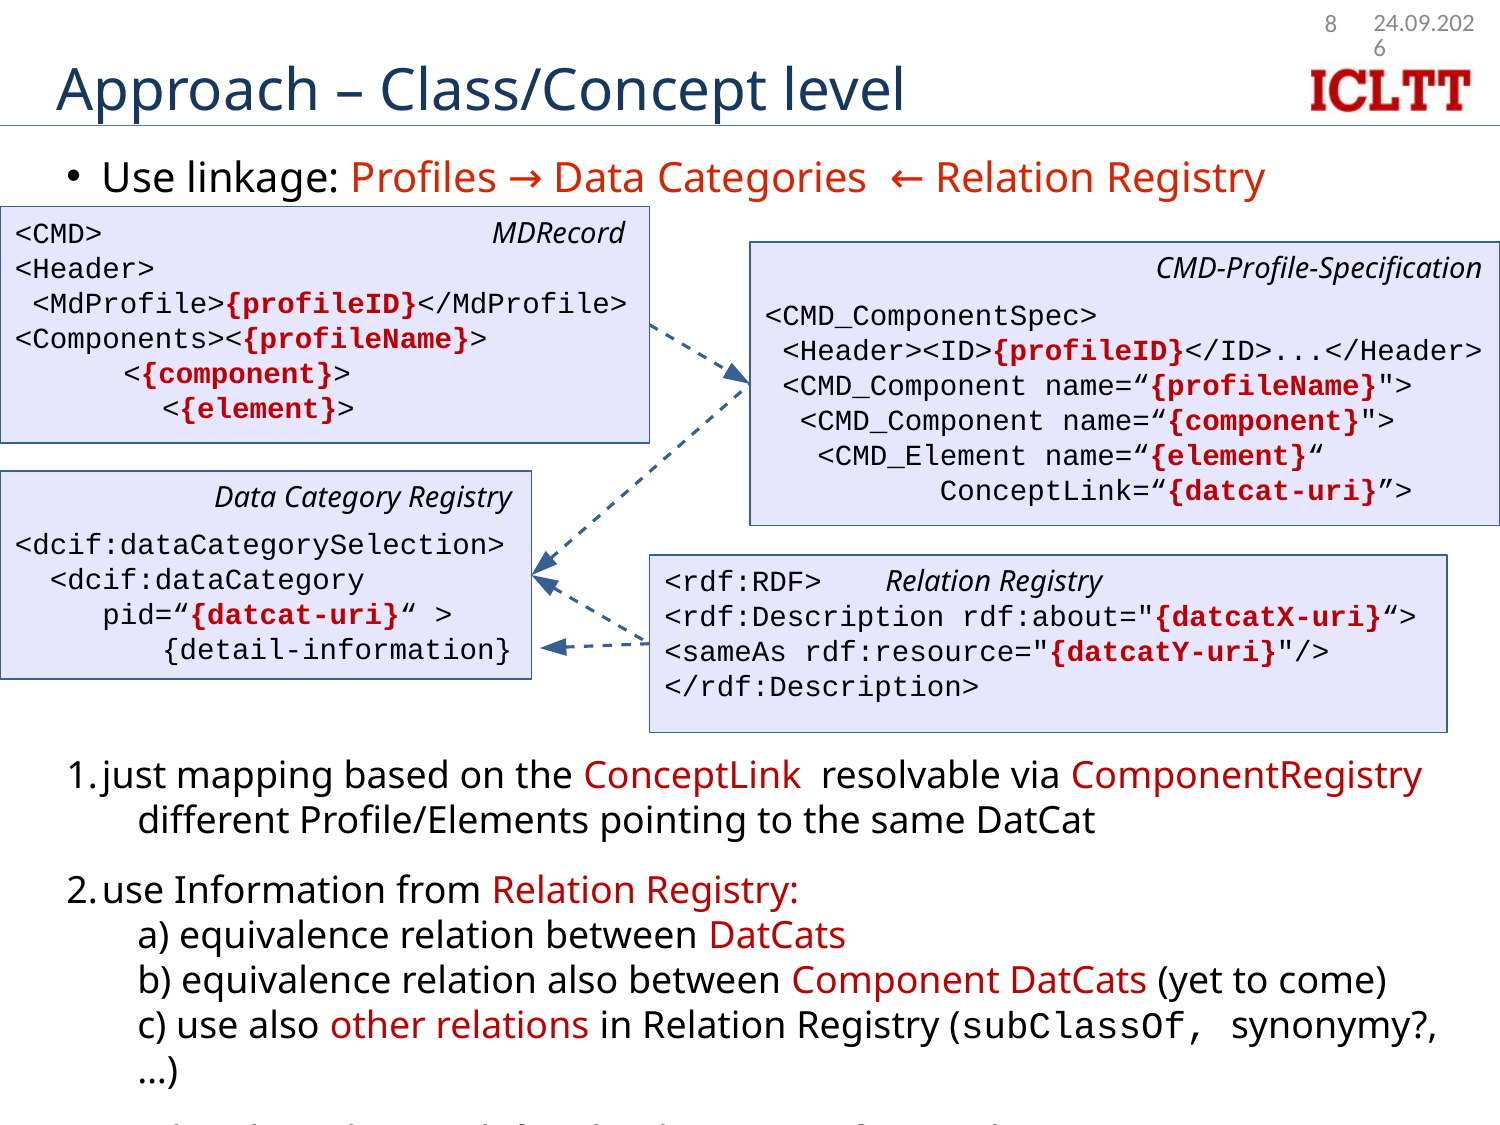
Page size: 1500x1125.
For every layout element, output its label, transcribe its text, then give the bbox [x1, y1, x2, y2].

picture [1426, 61, 1475, 121]
text_box Data Category Registry <dcif:dataCategorySelection> <dcif:dataCategory pid=“{datcat-uri}“ > {detail-information} [0, 471, 532, 680]
list Use linkage: Profiles → Data Categories ← Relation Registry just mapping based on the ConceptLink resolvable via ComponentRegistry different Profile/Elements pointing to the same DatCat use Information from Relation Registry: a) equivalence relation between DatCats b) equivalence relation also between Component DatCats (yet to come) c) use also other relations in Relation Registry (subClassOf, synonymy?, …) Apply selected (user-defined) relation-sets from Relation Registry [51, 143, 1477, 1125]
text_box <rdf:RDF> Relation Registry <rdf:Description rdf:about="{datcatX-uri}“> <sameAs rdf:resource="{datcatY-uri}"/> </rdf:Description> [649, 555, 1447, 733]
text_box <CMD> MDRecord <Header> <MdProfile>{profileID}</MdProfile> <Components><{profileName}> <{component}> <{element}> [0, 206, 650, 443]
title Approach – Class/Concept level [41, 45, 1426, 126]
text_box CMD-Profile-Specification <CMD_ComponentSpec> <Header><ID>{profileID}</ID>...</Header> <CMD_Component name=“{profileName}"> <CMD_Component name=“{component}"> <CMD_Element name=“{element}“ ConceptLink=“{datcat-uri}”> [750, 242, 1500, 526]
